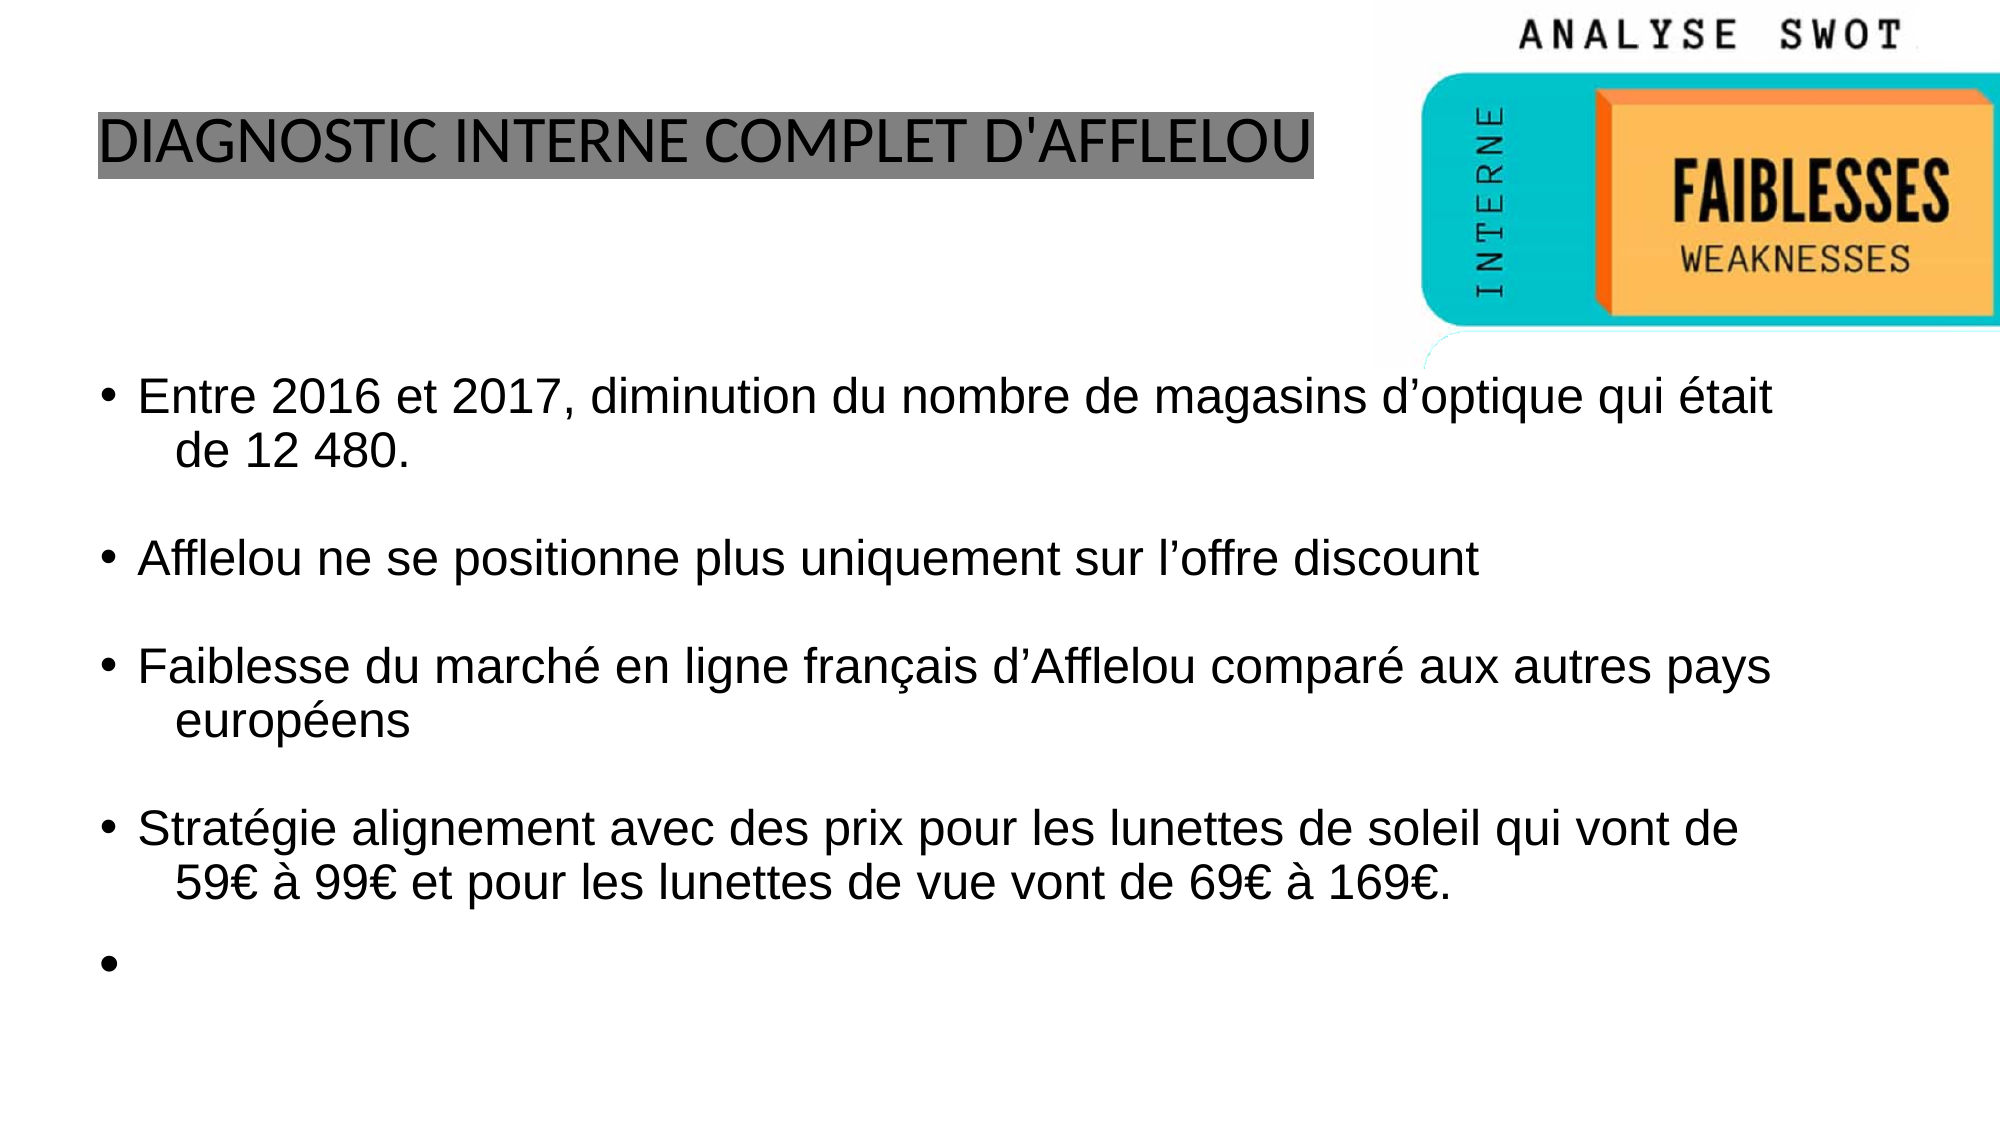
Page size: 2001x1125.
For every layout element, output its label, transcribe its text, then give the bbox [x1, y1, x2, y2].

picture [1374, 0, 2000, 369]
list Entre 2016 et 2017, diminution du nombre de magasins d’optique qui était de 12 480. Afflelou ne se positionne plus uniquement sur l’offre discount Faiblesse du marché en ligne français d’Afflelou comparé aux autres pays européens Stratégie alignement avec des prix pour les lunettes de soleil qui vont de 59€ à 99€ et pour les lunettes de vue vont de 69€ à 169€. [85, 363, 1811, 1078]
text_box Diagnostic interne complet d'Afflelou [83, 88, 1520, 185]
